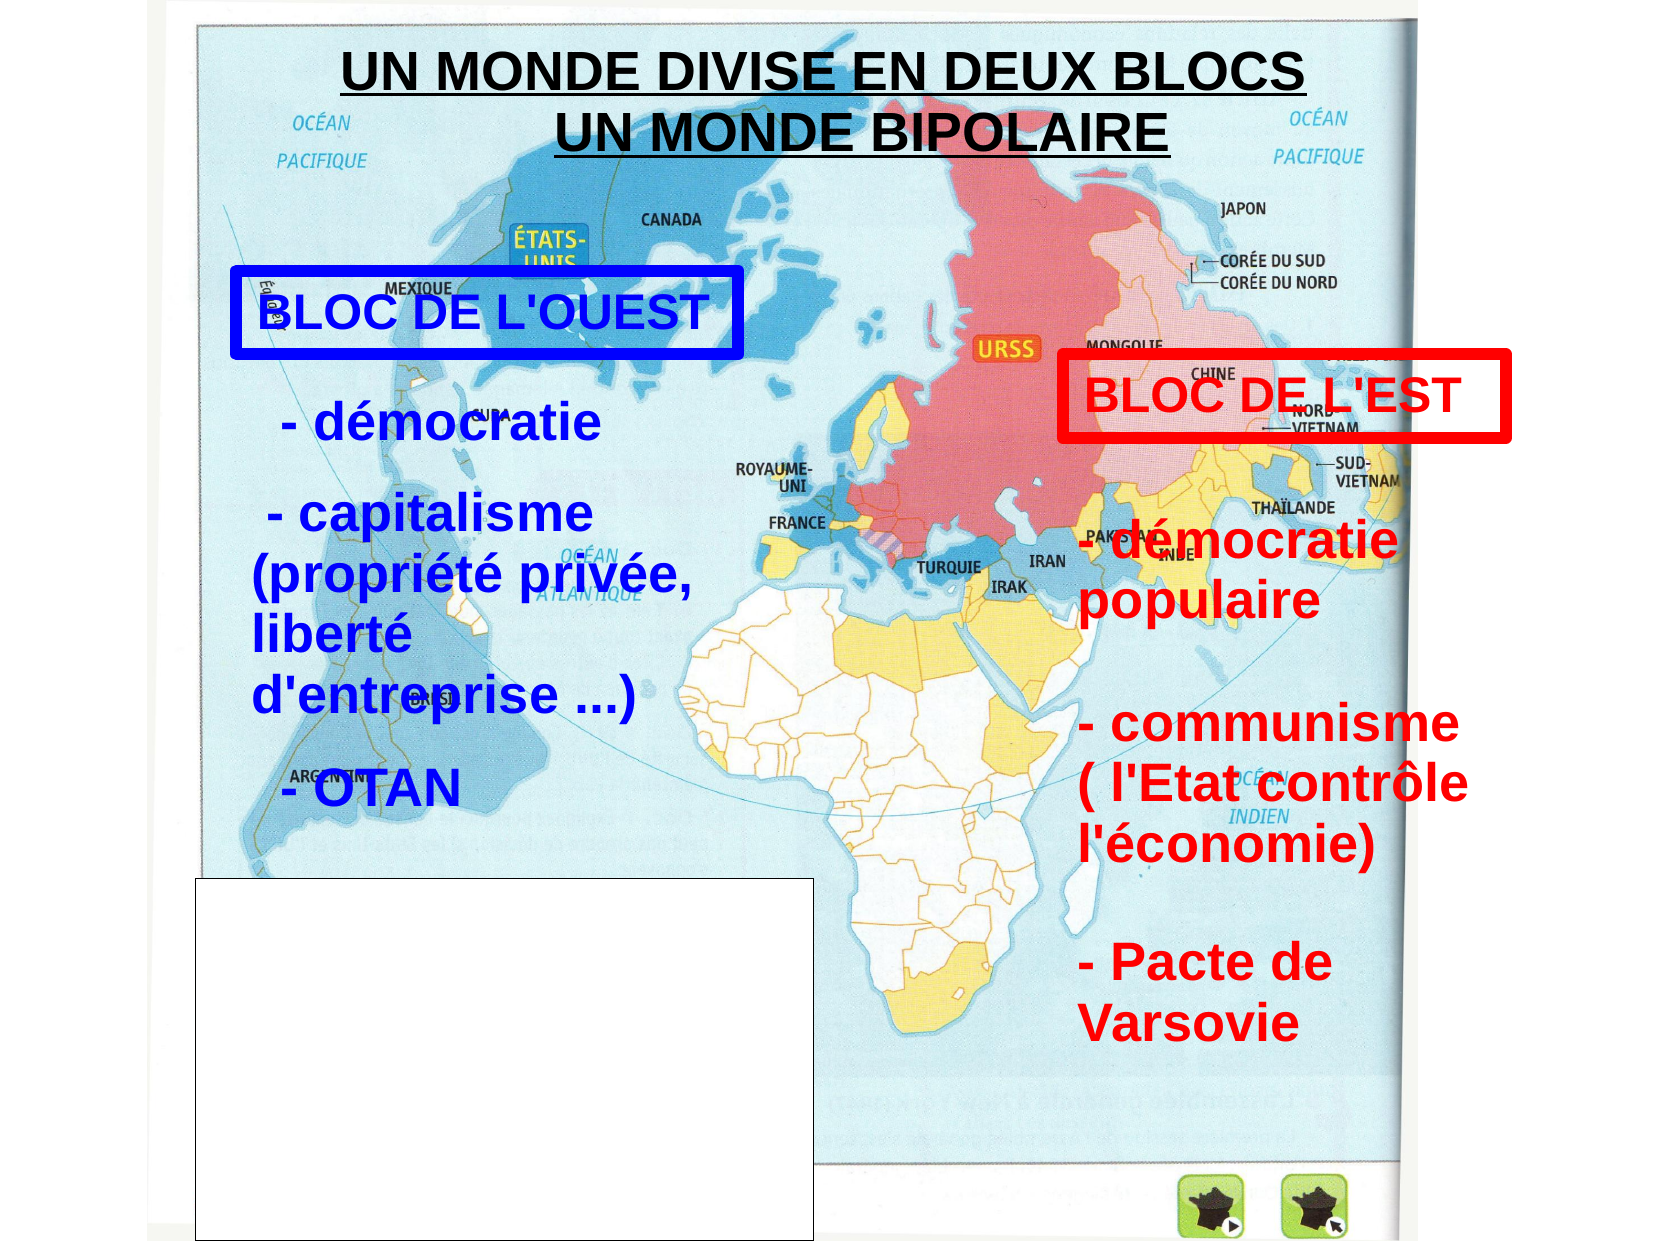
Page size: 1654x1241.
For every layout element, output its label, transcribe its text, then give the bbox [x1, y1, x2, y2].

text_box - capitalisme (propriété privée, liberté d'entreprise ...) [236, 475, 739, 739]
text_box BLOC DE L'OUEST [236, 270, 739, 355]
text_box - OTAN [265, 749, 680, 827]
text_box - démocratie populaire [1062, 501, 1477, 641]
text_box BLOC DE L'EST [1062, 354, 1506, 438]
picture [147, 0, 1418, 1241]
text_box - communisme ( l'Etat contrôle l'économie) [1062, 684, 1595, 886]
text_box - Pacte de Varsovie [1062, 924, 1477, 1063]
text_box - démocratie [265, 383, 680, 461]
text_box [195, 878, 814, 1241]
text_box UN MONDE DIVISE EN DEUX BLOCS UN MONDE BIPOLAIRE [325, 32, 1400, 196]
